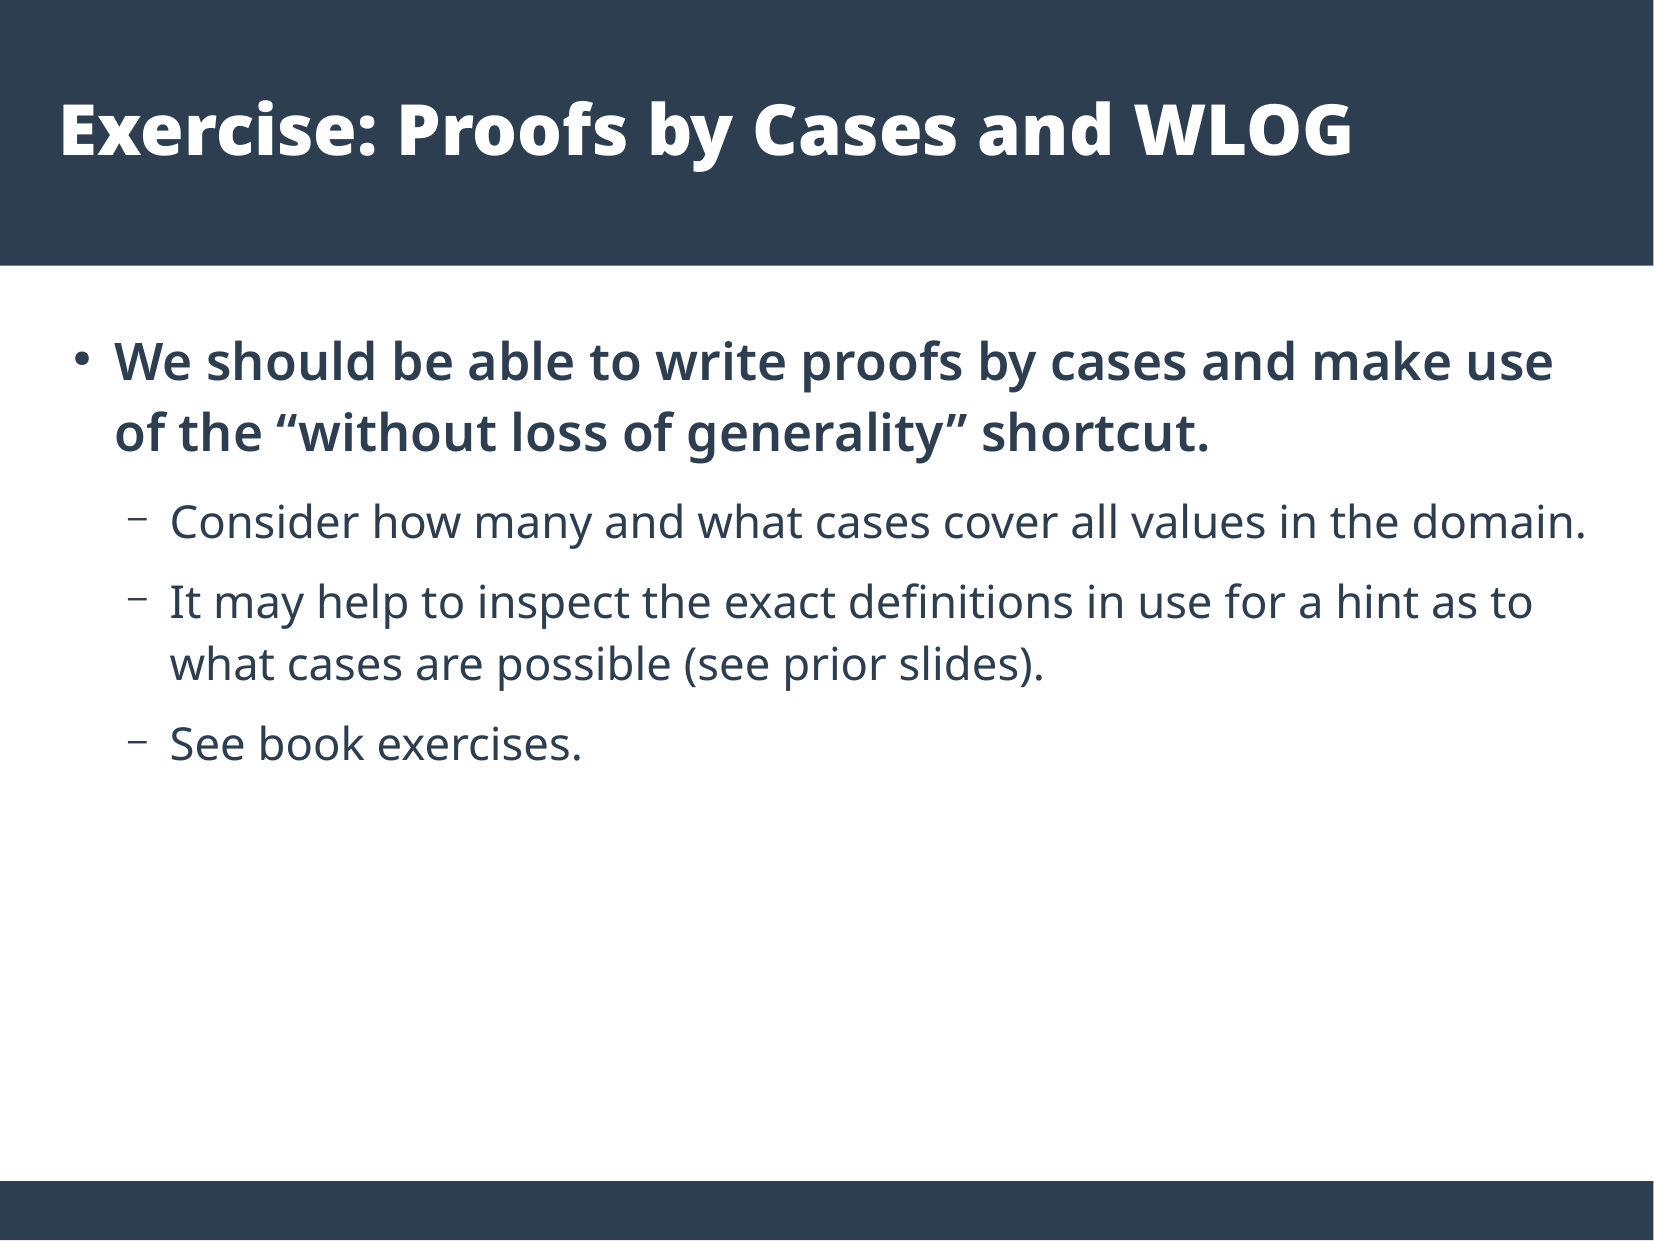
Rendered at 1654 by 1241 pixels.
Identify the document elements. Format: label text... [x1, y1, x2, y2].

list We should be able to write proofs by cases and make use of the “without loss of generality” shortcut. Consider how many and what cases cover all values in the domain. It may help to inspect the exact definitions in use for a hint as to what cases are possible (see prior slides). See book exercises. [59, 324, 1595, 781]
title Exercise: Proofs by Cases and WLOG [59, 49, 1595, 207]
